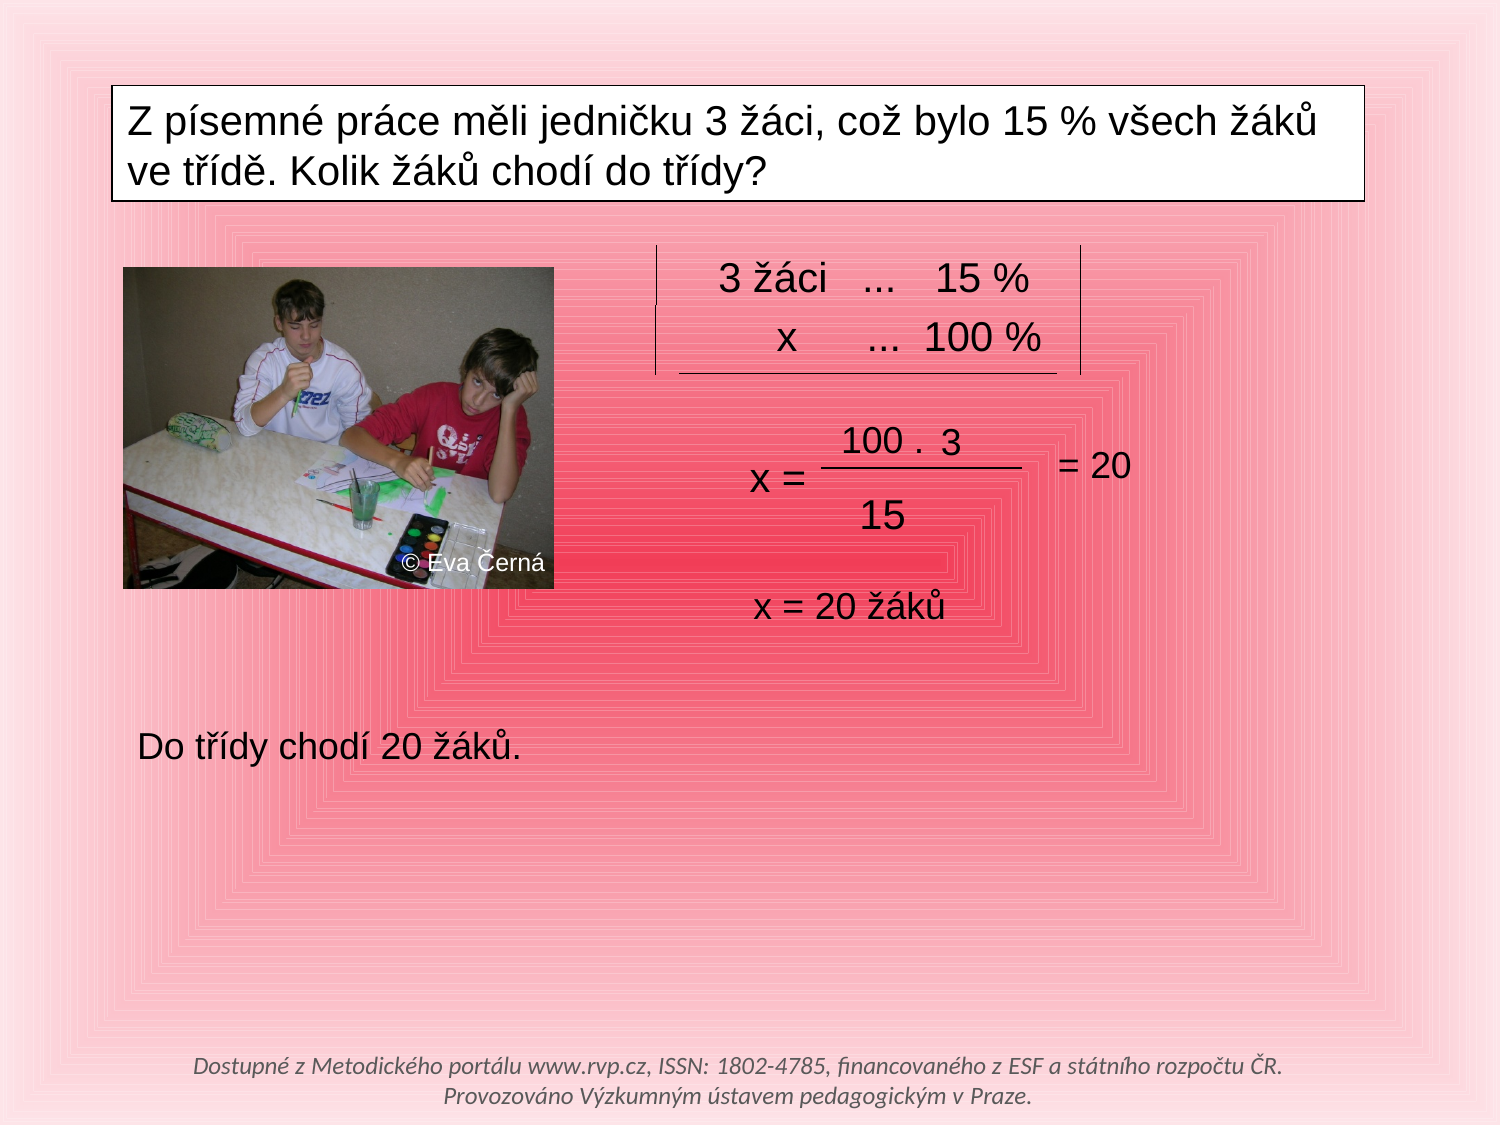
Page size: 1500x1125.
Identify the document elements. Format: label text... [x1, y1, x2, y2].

text_box x = [734, 443, 834, 509]
text_box 15 % [920, 243, 1057, 302]
text_box 100 % [908, 302, 1069, 369]
title Z písemné práce měli jedničku 3 žáci, což bylo 15 % všech žáků ve třídě. Kolik žáků chodí do třídy? [112, 85, 1365, 201]
picture [123, 267, 554, 590]
text_box = 20 [1043, 433, 1147, 494]
text_box x = 20 žáků [738, 574, 961, 635]
text_box 15 [844, 479, 921, 546]
text_box Dostupné z Metodického portálu www.rvp.cz, ISSN: 1802-4785, financovaného z ESF a státního rozpočtu ČR. Provozováno Výzkumným ústavem pedagogickým v Praze. [159, 1041, 1317, 1118]
text_box 3 [926, 410, 977, 471]
text_box Do třídy chodí 20 žáků. [122, 714, 538, 776]
text_box 3 žáci ... [703, 243, 920, 309]
text_box © Eva Černá [386, 538, 561, 584]
text_box x ... [739, 302, 908, 369]
text_box 100 . [826, 408, 951, 467]
